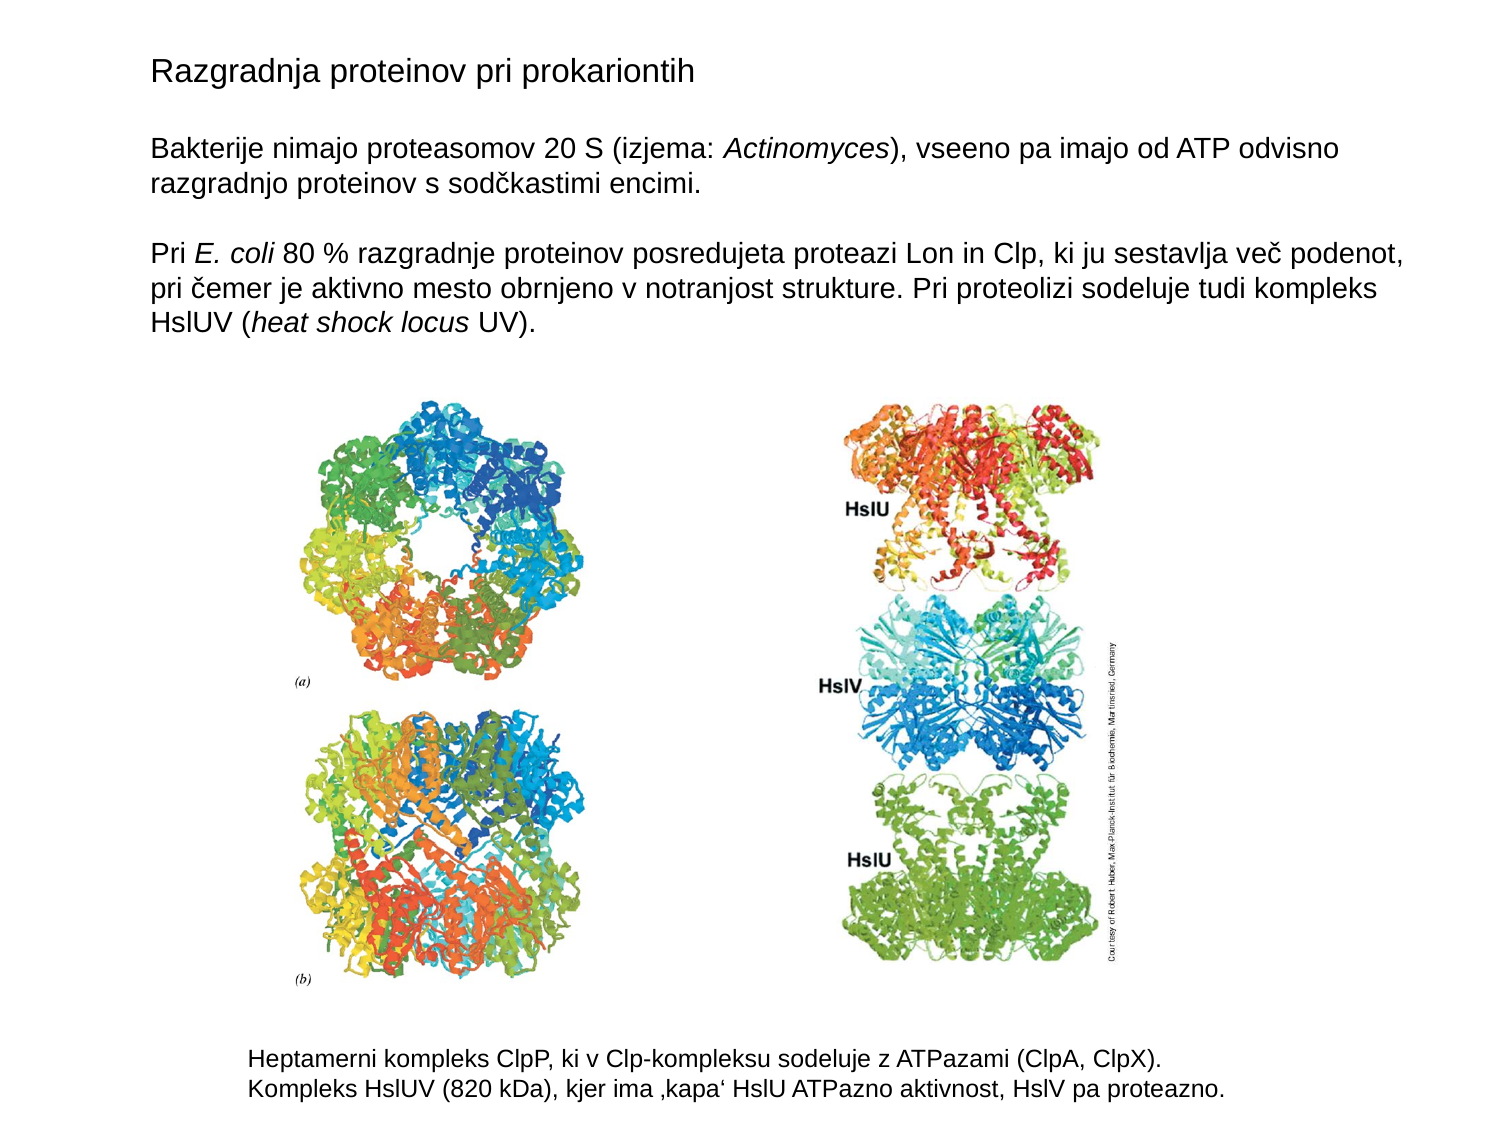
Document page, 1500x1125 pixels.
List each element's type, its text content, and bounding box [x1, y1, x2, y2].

picture [815, 397, 1119, 965]
picture [294, 397, 588, 988]
text_box Razgradnja proteinov pri prokariontih Bakterije nimajo proteasomov 20 S (izjema: Actinomyces), vseeno pa imajo od ATP odvisno razgradnjo proteinov s sodčkastimi encimi. Pri E. coli 80 % razgradnje proteinov posredujeta proteazi Lon in Clp, ki ju sestavlja več podenot, pri čemer je aktivno mesto obrnjeno v notranjost strukture. Pri proteolizi sodeluje tudi kompleks HslUV (heat shock locus UV). [135, 41, 1435, 347]
text_box Heptamerni kompleks ClpP, ki v Clp-kompleksu sodeluje z ATPazami (ClpA, ClpX). Kompleks HslUV (820 kDa), kjer ima ‚kapa‘ HslU ATPazno aktivnost, HslV pa proteazno. [232, 1034, 1243, 1110]
